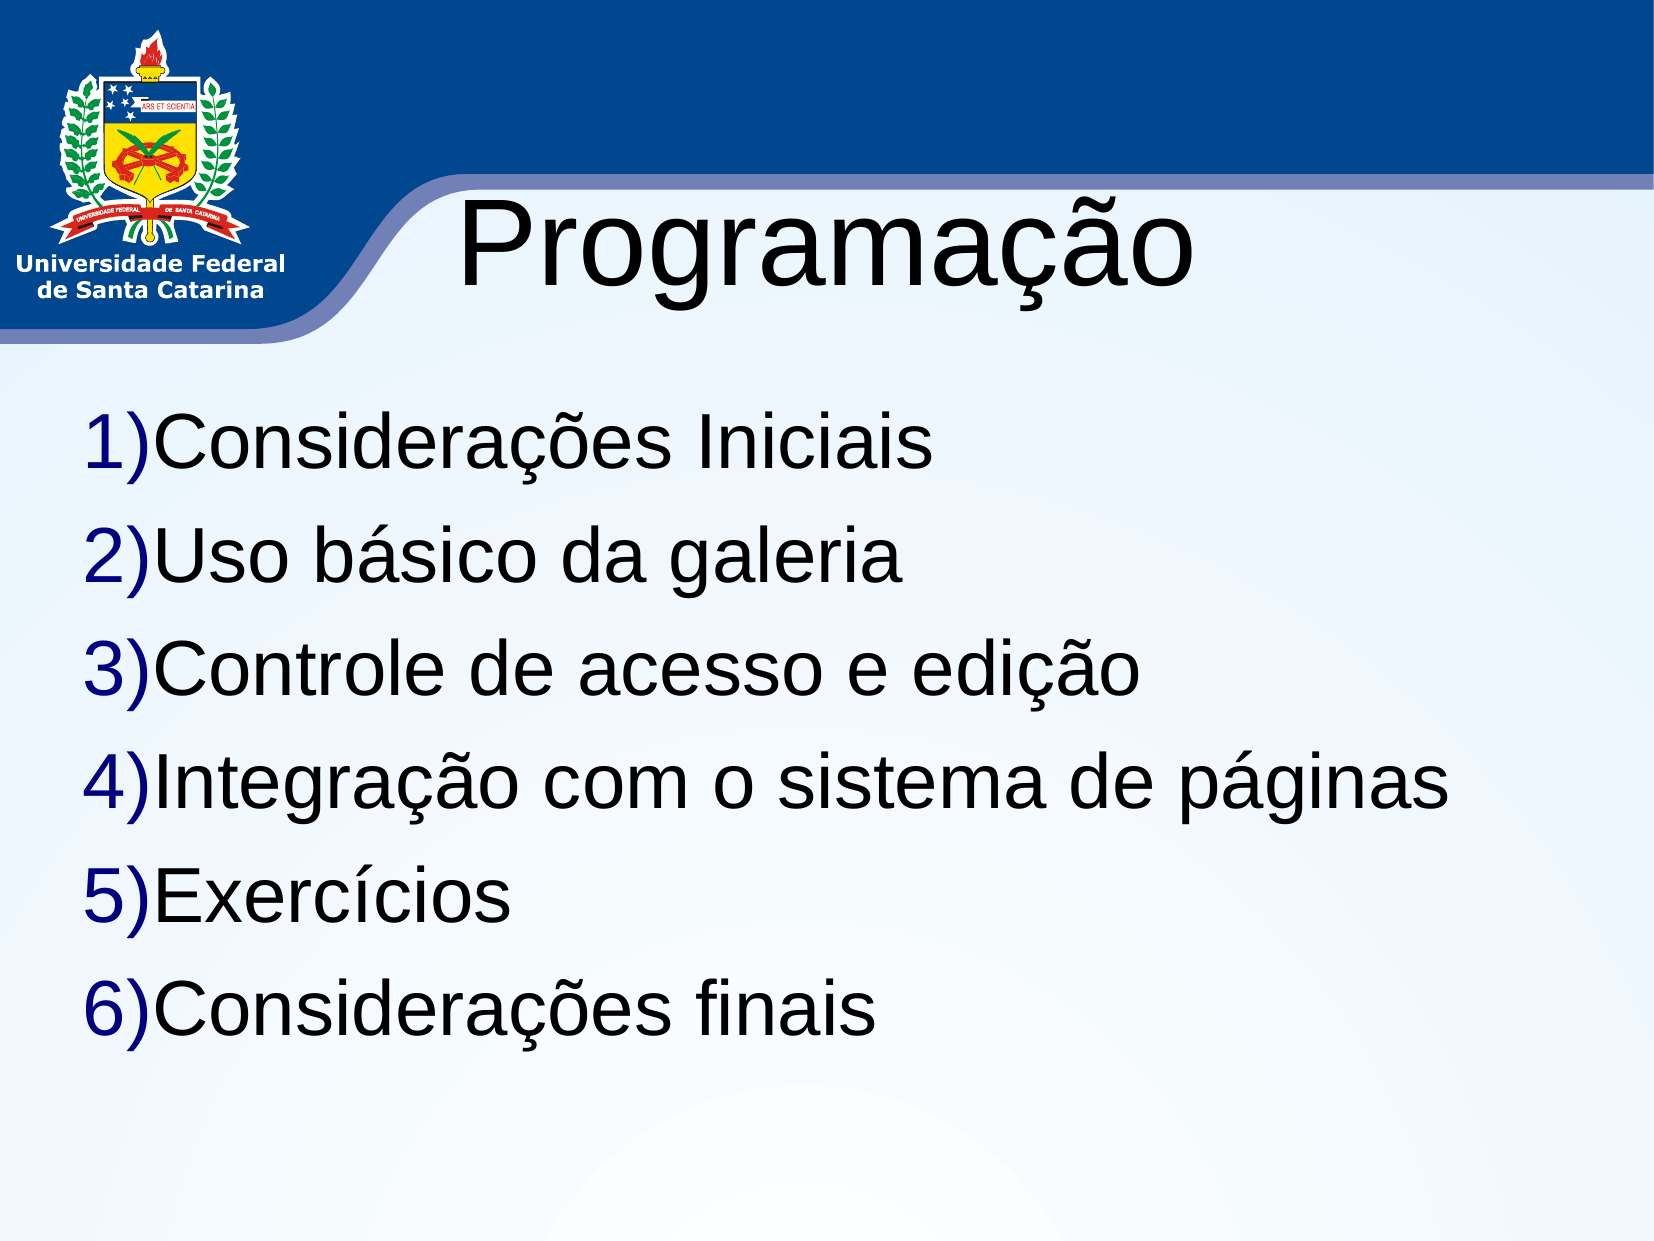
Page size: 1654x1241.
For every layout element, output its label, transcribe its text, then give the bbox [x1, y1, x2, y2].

title Programação [82, 132, 1571, 340]
list Considerações Iniciais Uso básico da galeria Controle de acesso e edição Integração com o sistema de páginas Exercícios Considerações finais [82, 390, 1571, 1054]
